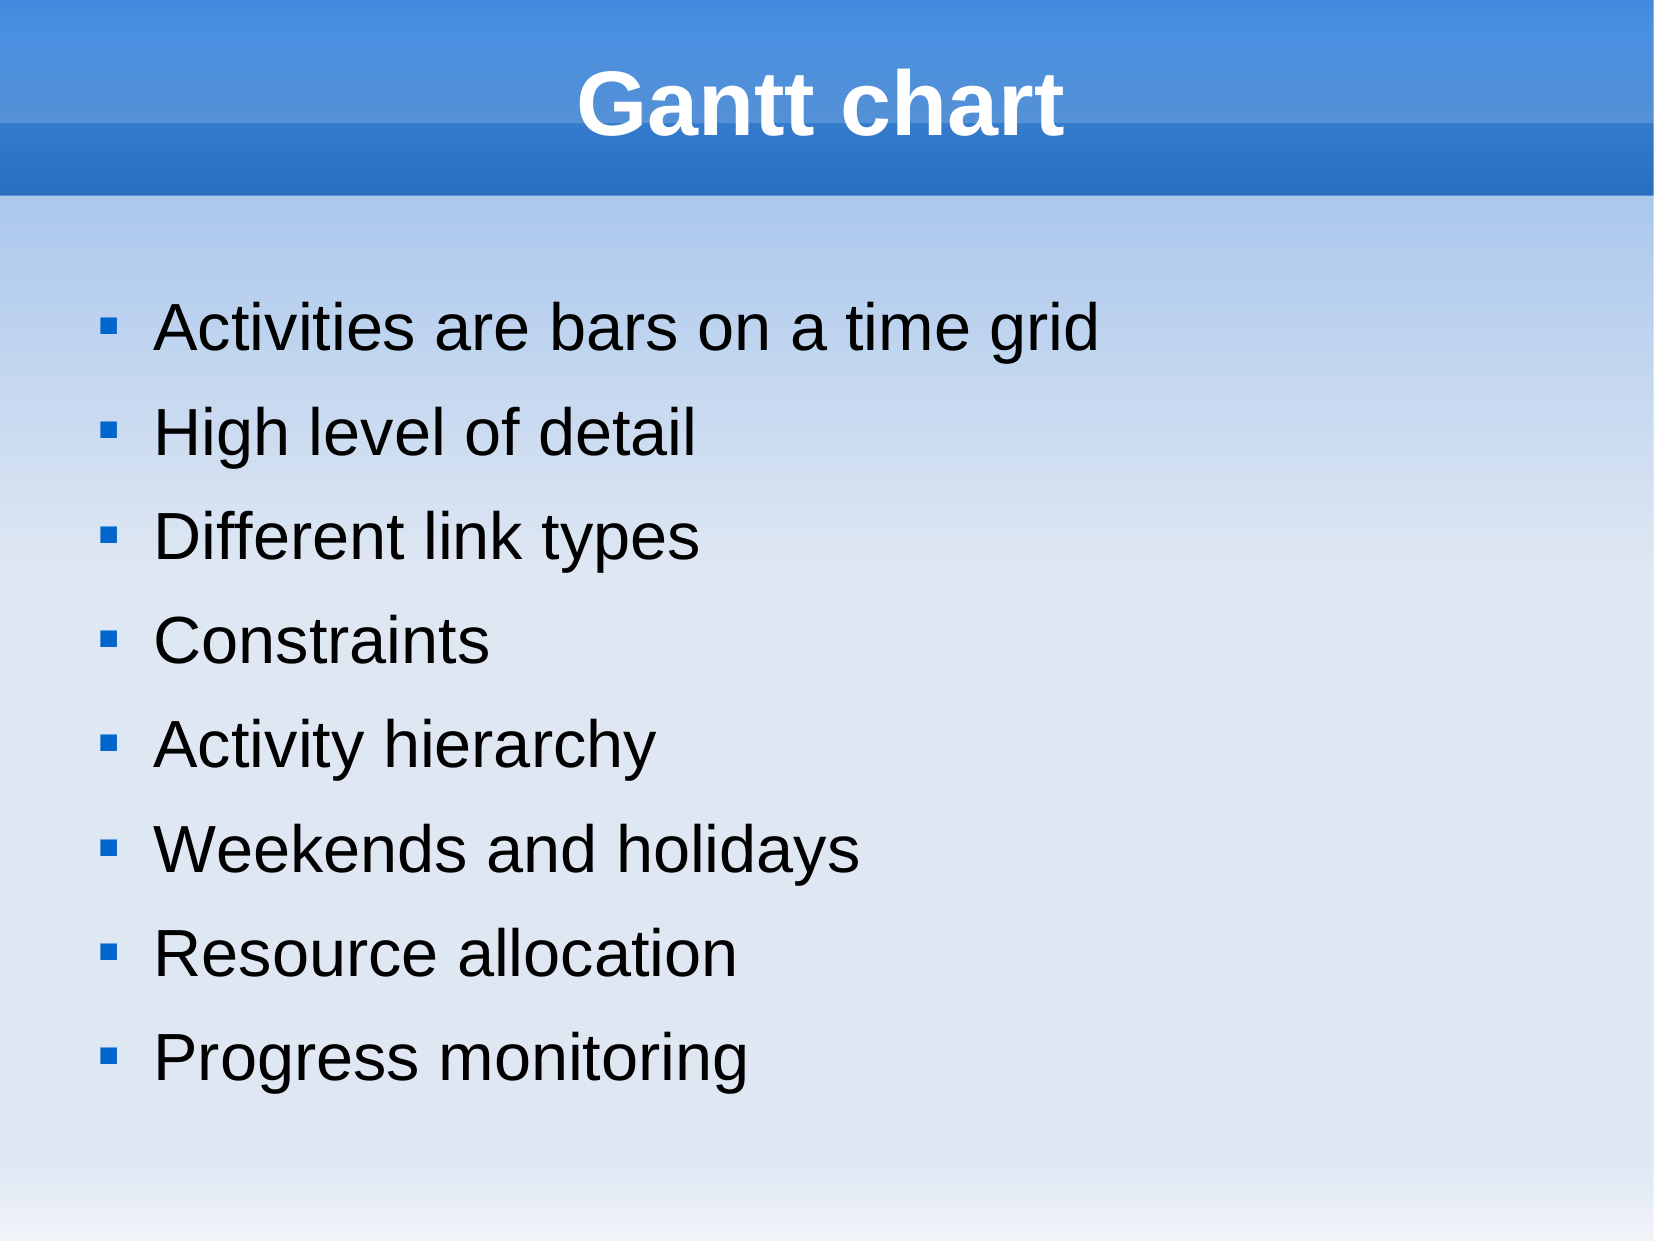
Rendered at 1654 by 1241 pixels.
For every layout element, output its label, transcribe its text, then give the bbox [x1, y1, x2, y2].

title Gantt chart [76, 7, 1565, 200]
list Activities are bars on a time grid High level of detail Different link types Constraints Activity hierarchy Weekends and holidays Resource allocation Progress monitoring [82, 290, 1571, 1096]
picture [0, 0, 1654, 1241]
